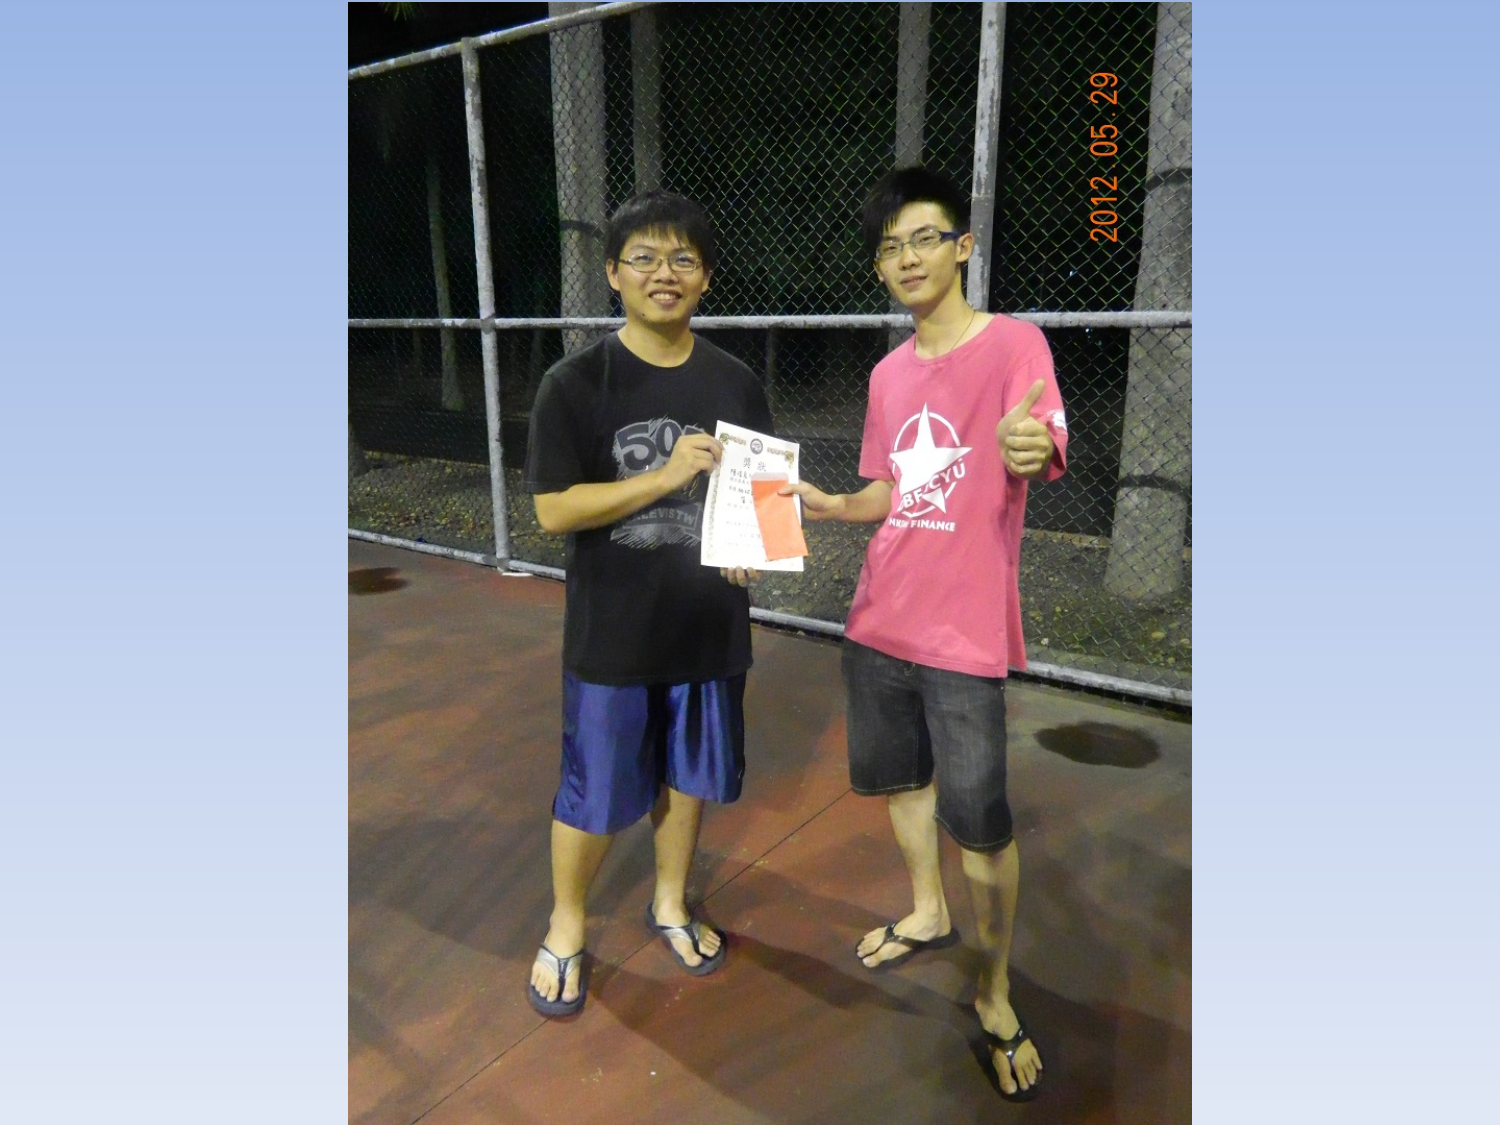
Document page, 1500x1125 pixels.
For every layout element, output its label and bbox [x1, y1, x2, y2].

picture [348, 2, 1192, 1125]
